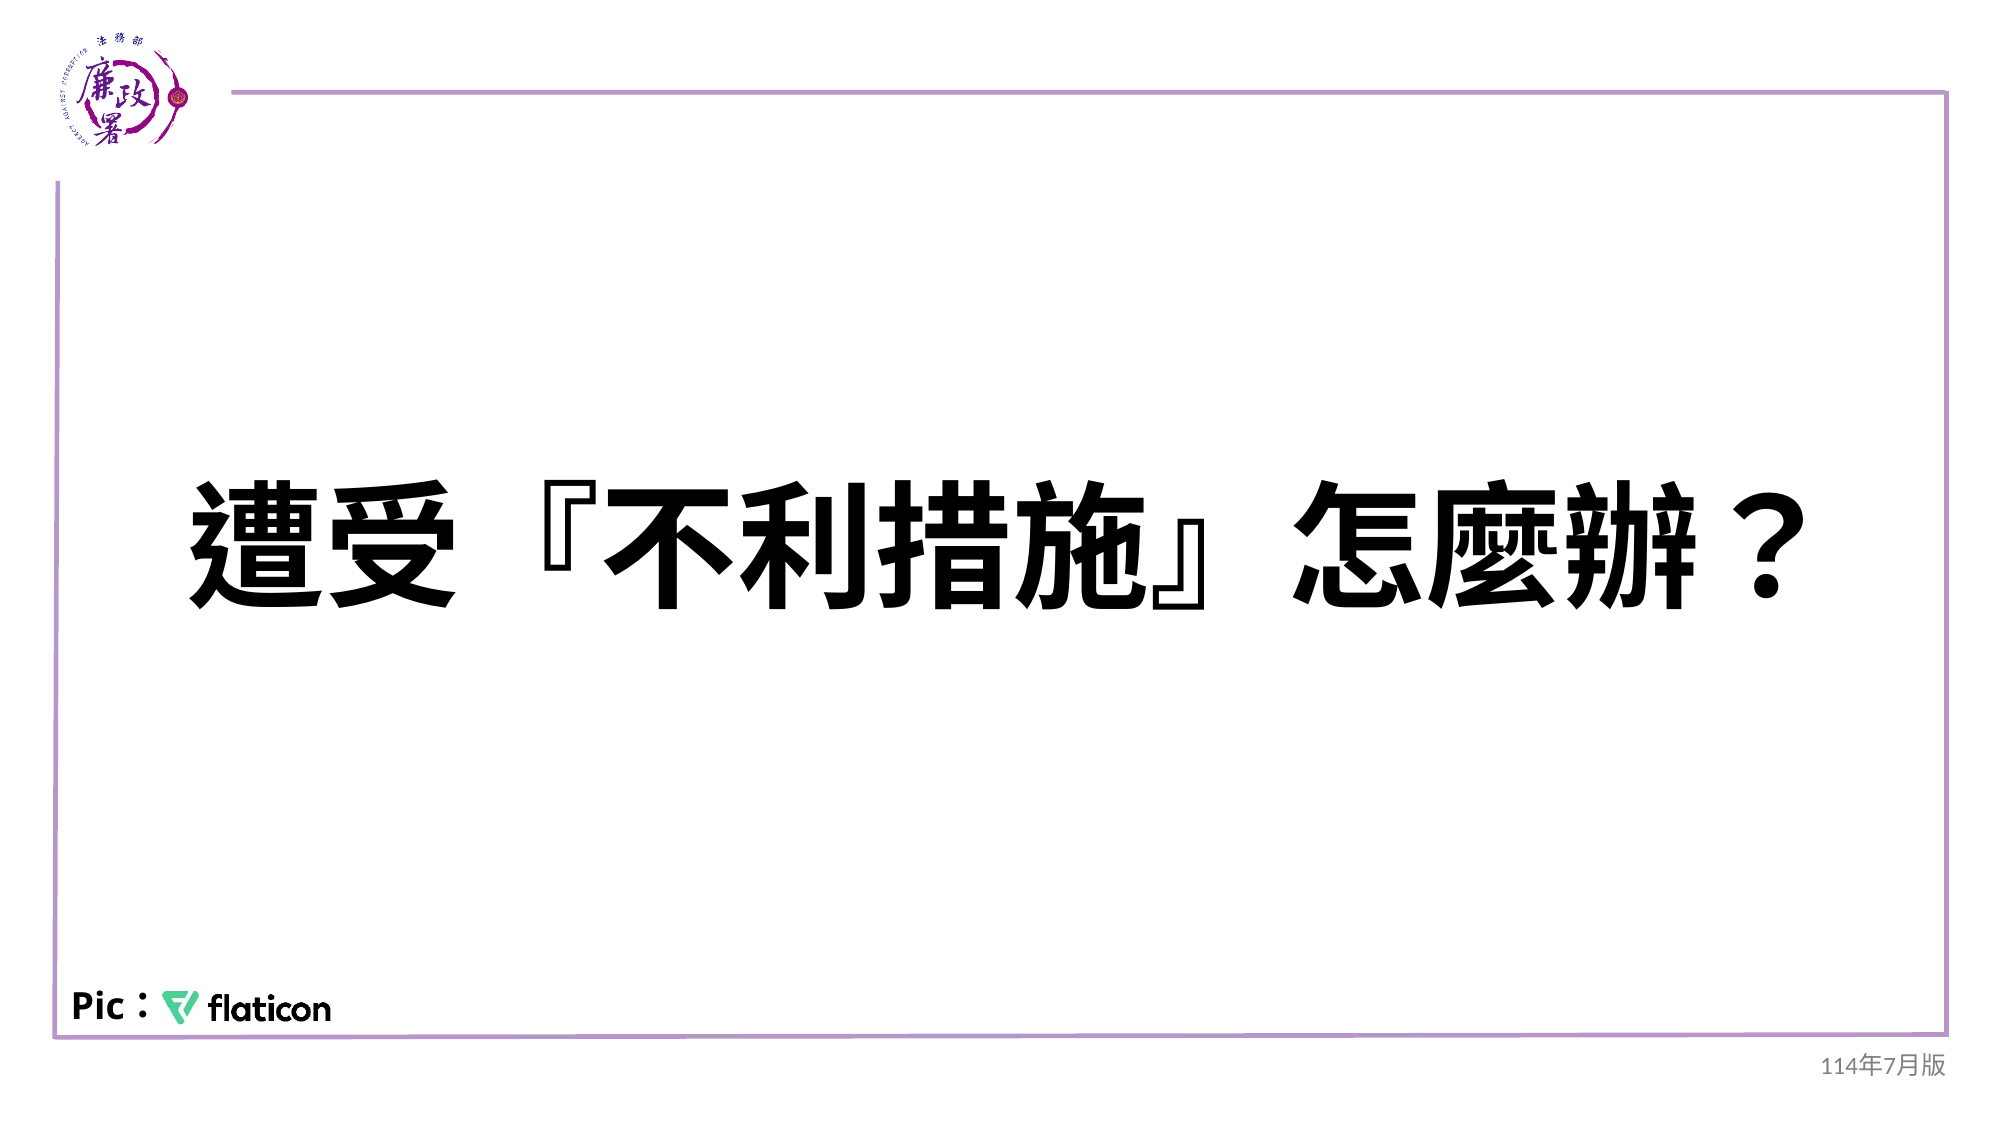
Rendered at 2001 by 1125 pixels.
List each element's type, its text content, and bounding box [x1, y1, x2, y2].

picture [60, 32, 188, 146]
text_box 114年7月版 [1805, 1042, 2000, 1088]
text_box 遭受『不利措施』怎麼辦？ [172, 452, 1853, 633]
text_box Pic： [55, 974, 178, 1035]
picture [159, 988, 334, 1028]
